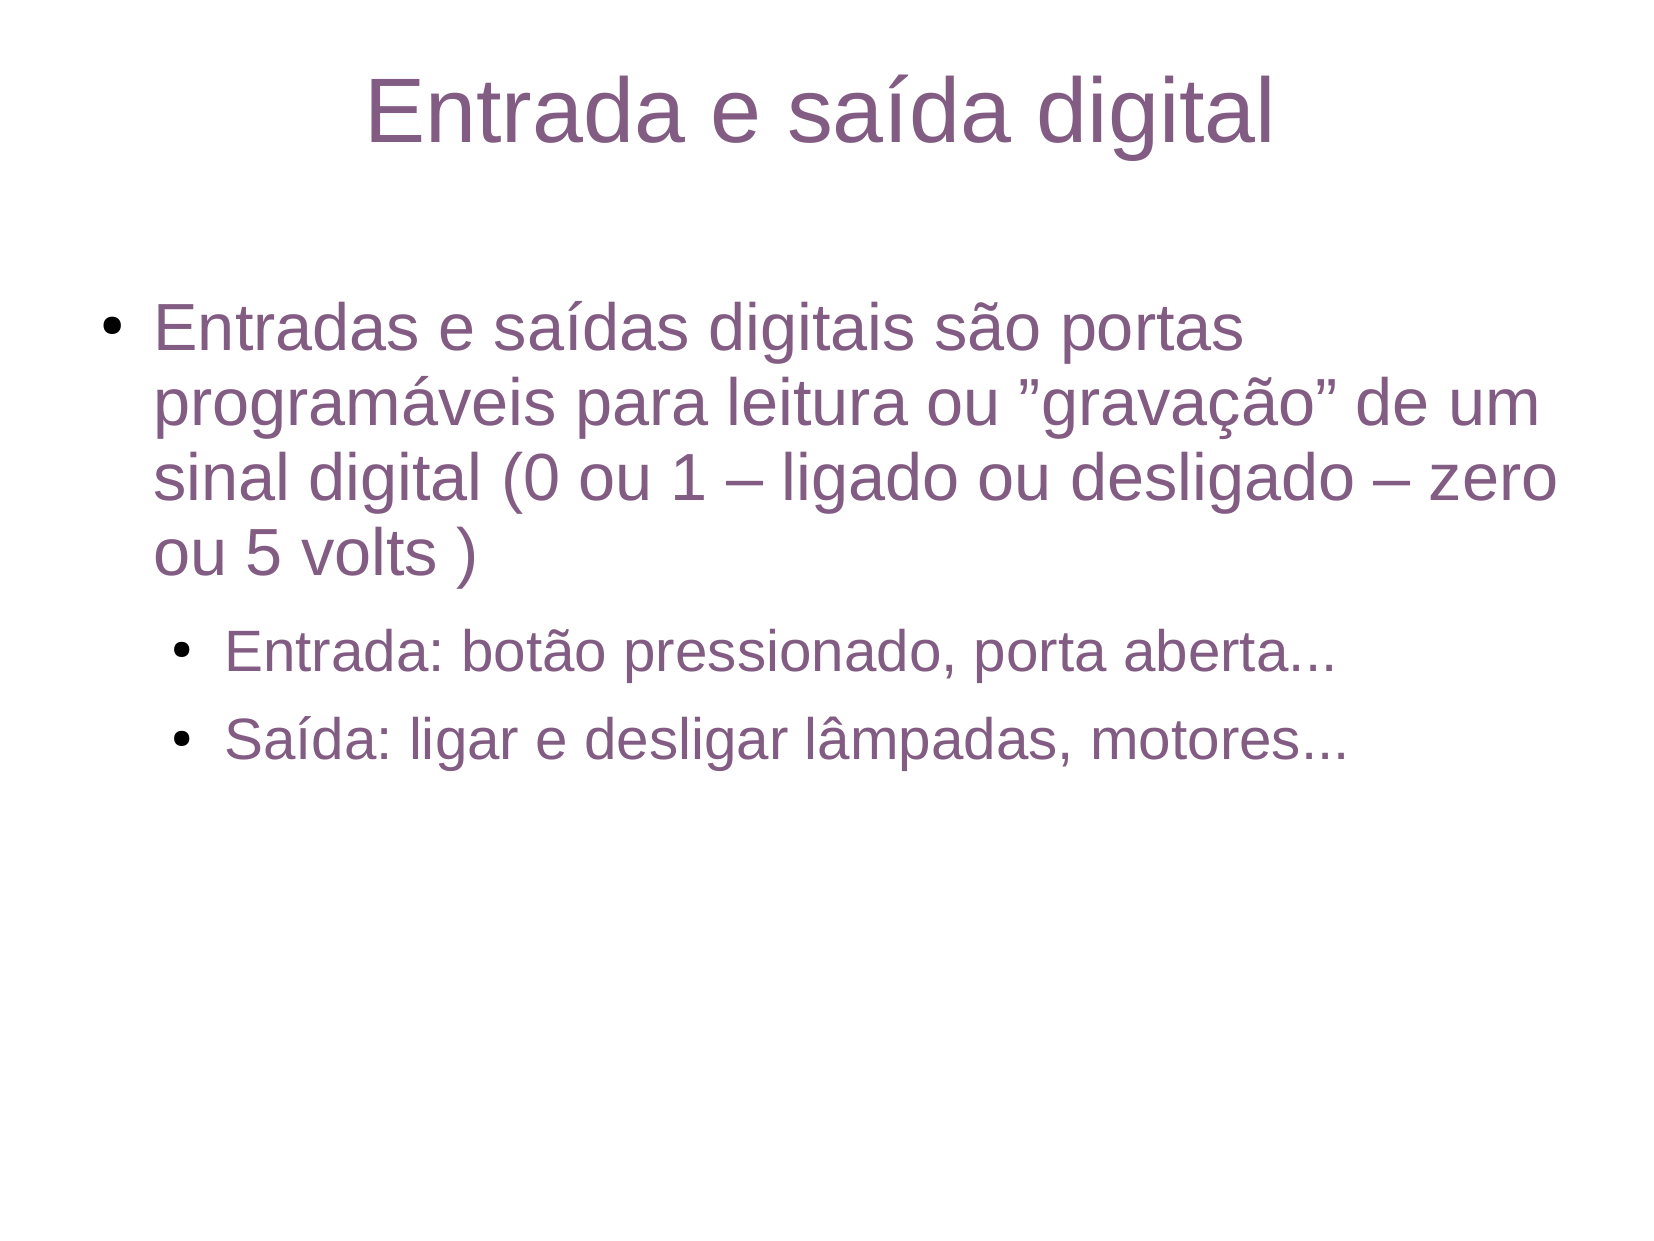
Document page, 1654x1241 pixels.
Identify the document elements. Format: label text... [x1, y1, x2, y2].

list Entradas e saídas digitais são portas programáveis para leitura ou ”gravação” de um sinal digital (0 ou 1 – ligado ou desligado – zero ou 5 volts ) Entrada: botão pressionado, porta aberta... Saída: ligar e desligar lâmpadas, motores... [82, 290, 1571, 1094]
title Entrada e saída digital [76, 14, 1565, 207]
